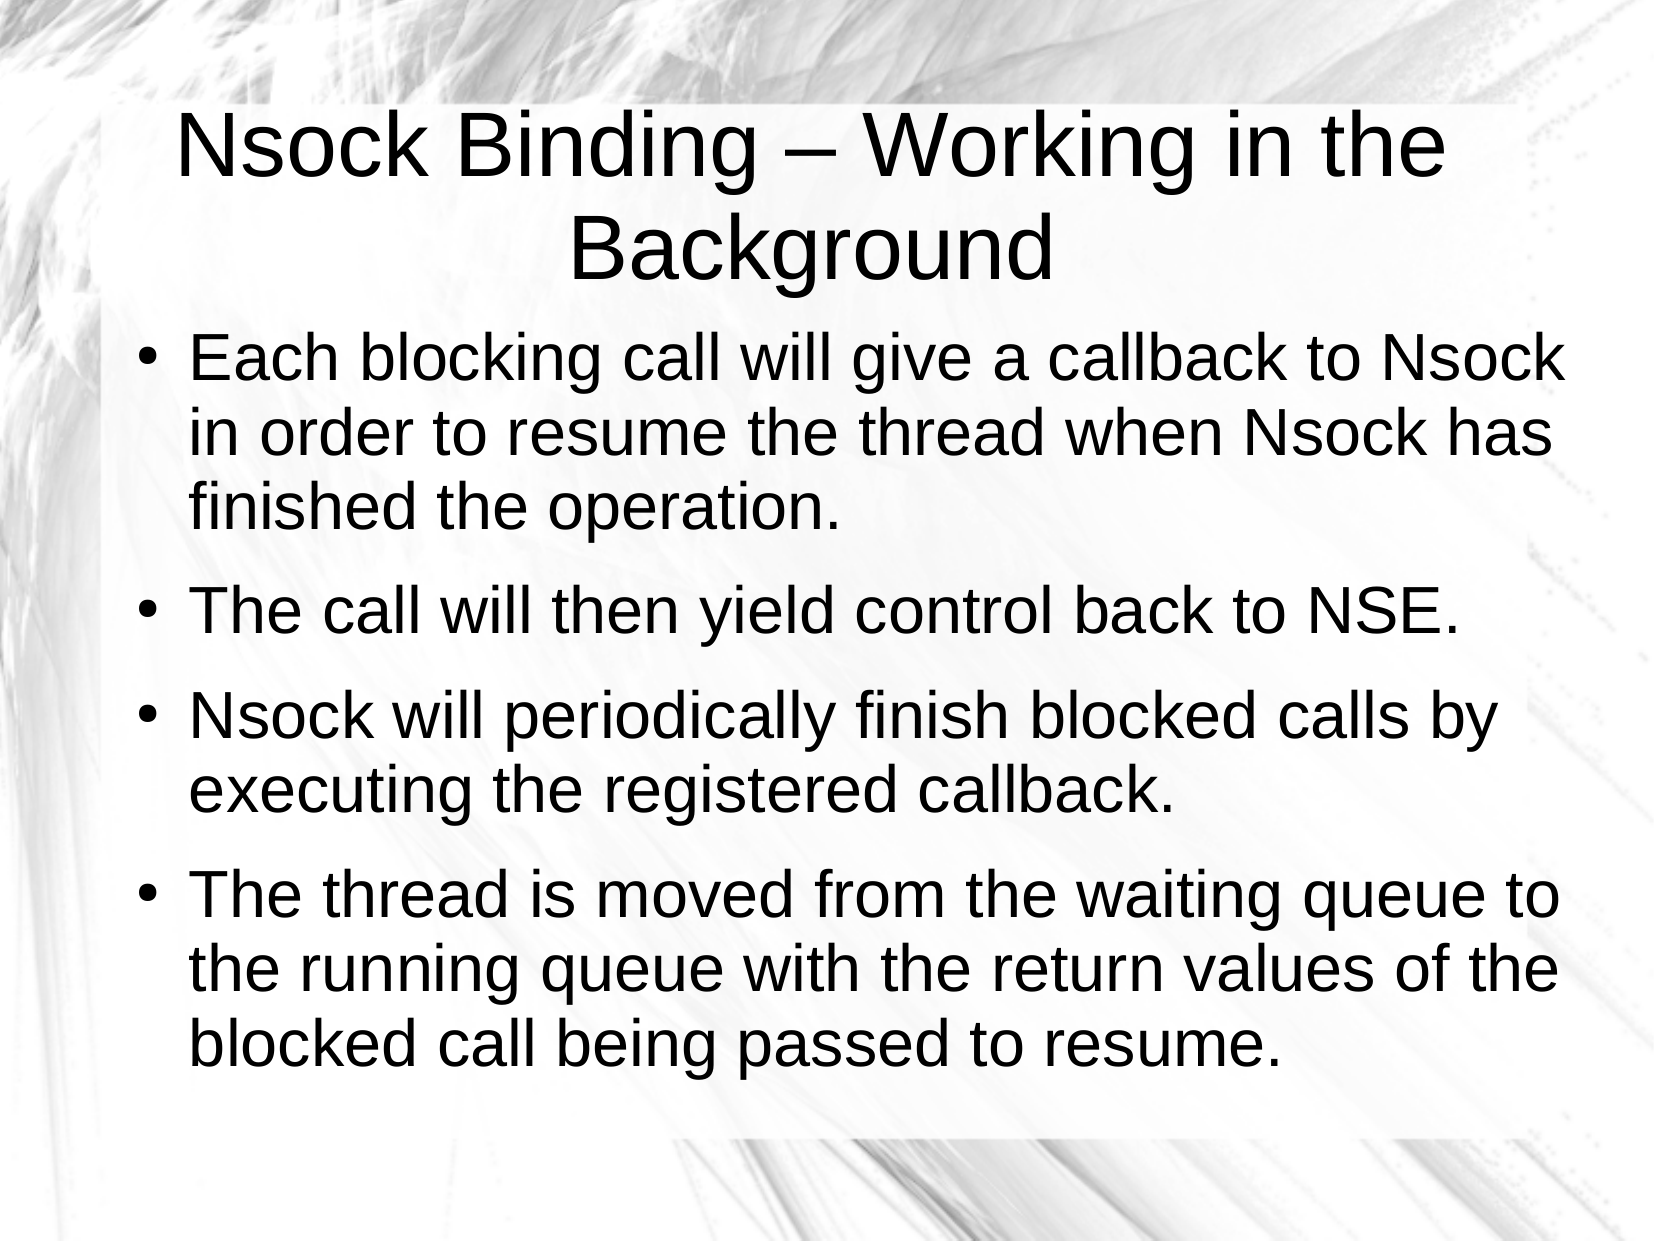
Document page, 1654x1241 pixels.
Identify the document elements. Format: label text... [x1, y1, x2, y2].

list Each blocking call will give a callback to Nsock in order to resume the thread when Nsock has finished the operation. The call will then yield control back to NSE. Nsock will periodically finish blocked calls by executing the registered callback. The thread is moved from the waiting queue to the running queue with the return values of the blocked call being passed to resume. [118, 319, 1571, 1156]
picture [0, 0, 1654, 1241]
title Nsock Binding – Working in the Background [118, 82, 1506, 310]
